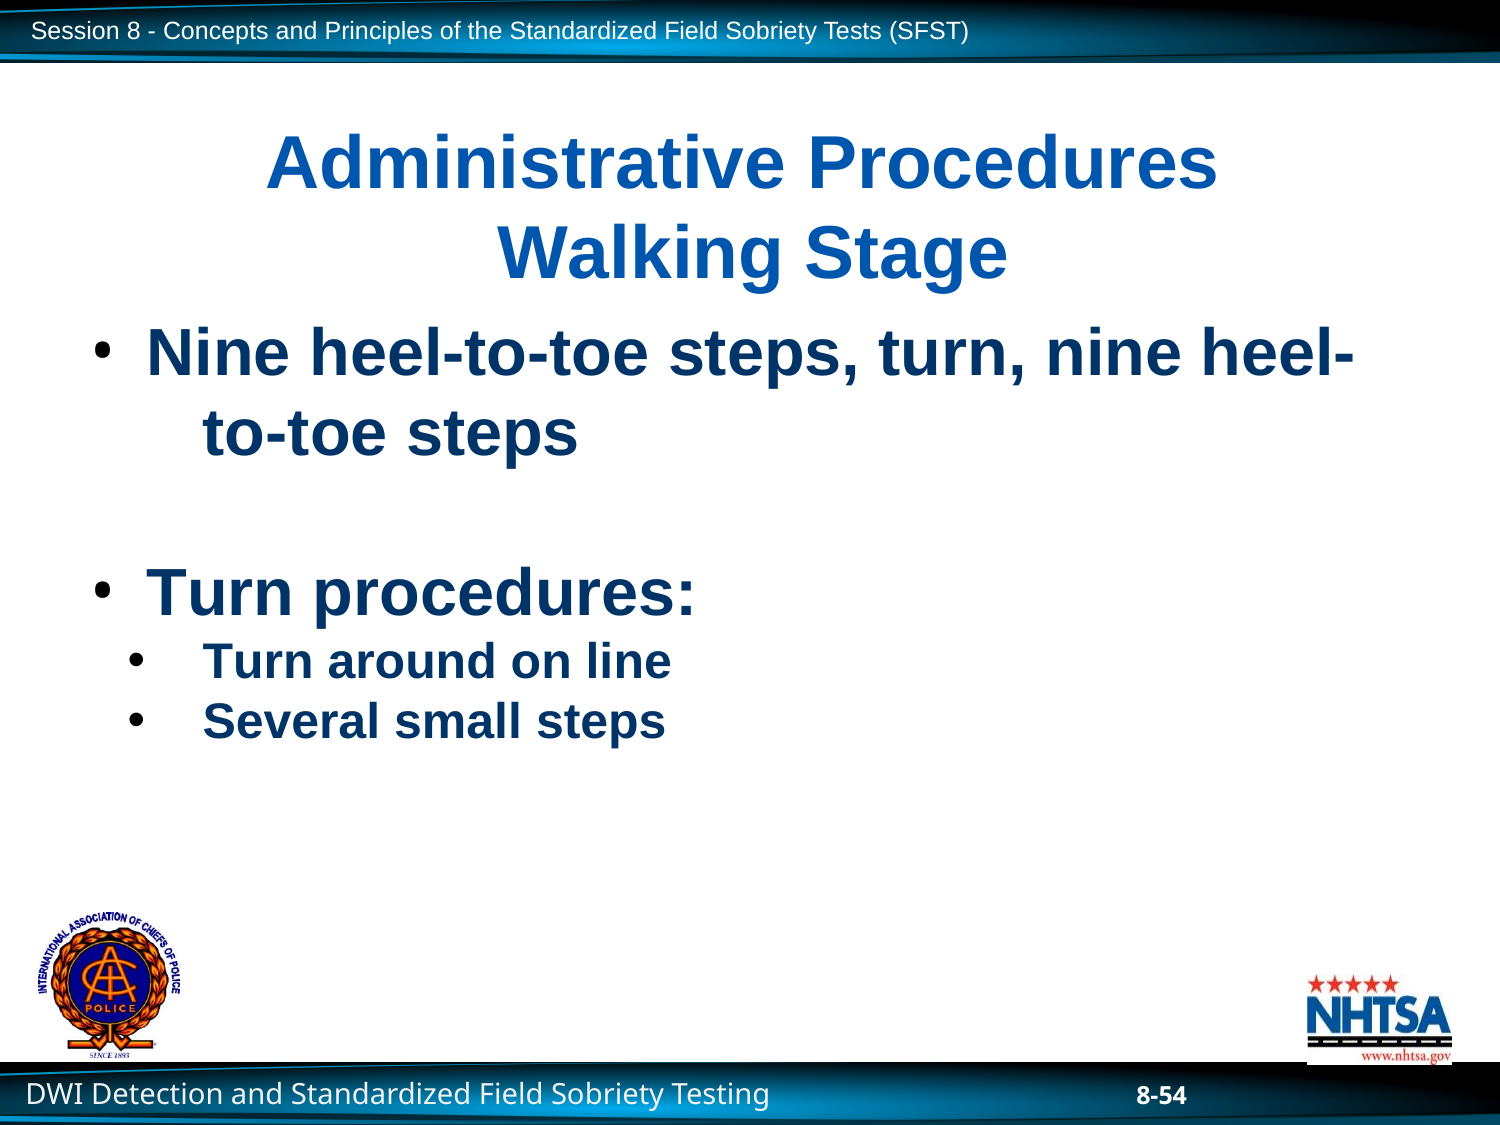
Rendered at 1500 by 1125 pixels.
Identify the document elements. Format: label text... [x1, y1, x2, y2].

list Nine heel-to-toe steps, turn, nine heel-to-toe steps Turn procedures: Turn around on line Several small steps [90, 308, 1419, 800]
text_box 8-54 [1121, 1067, 1471, 1125]
title Administrative Procedures Walking Stage [88, 113, 1419, 215]
